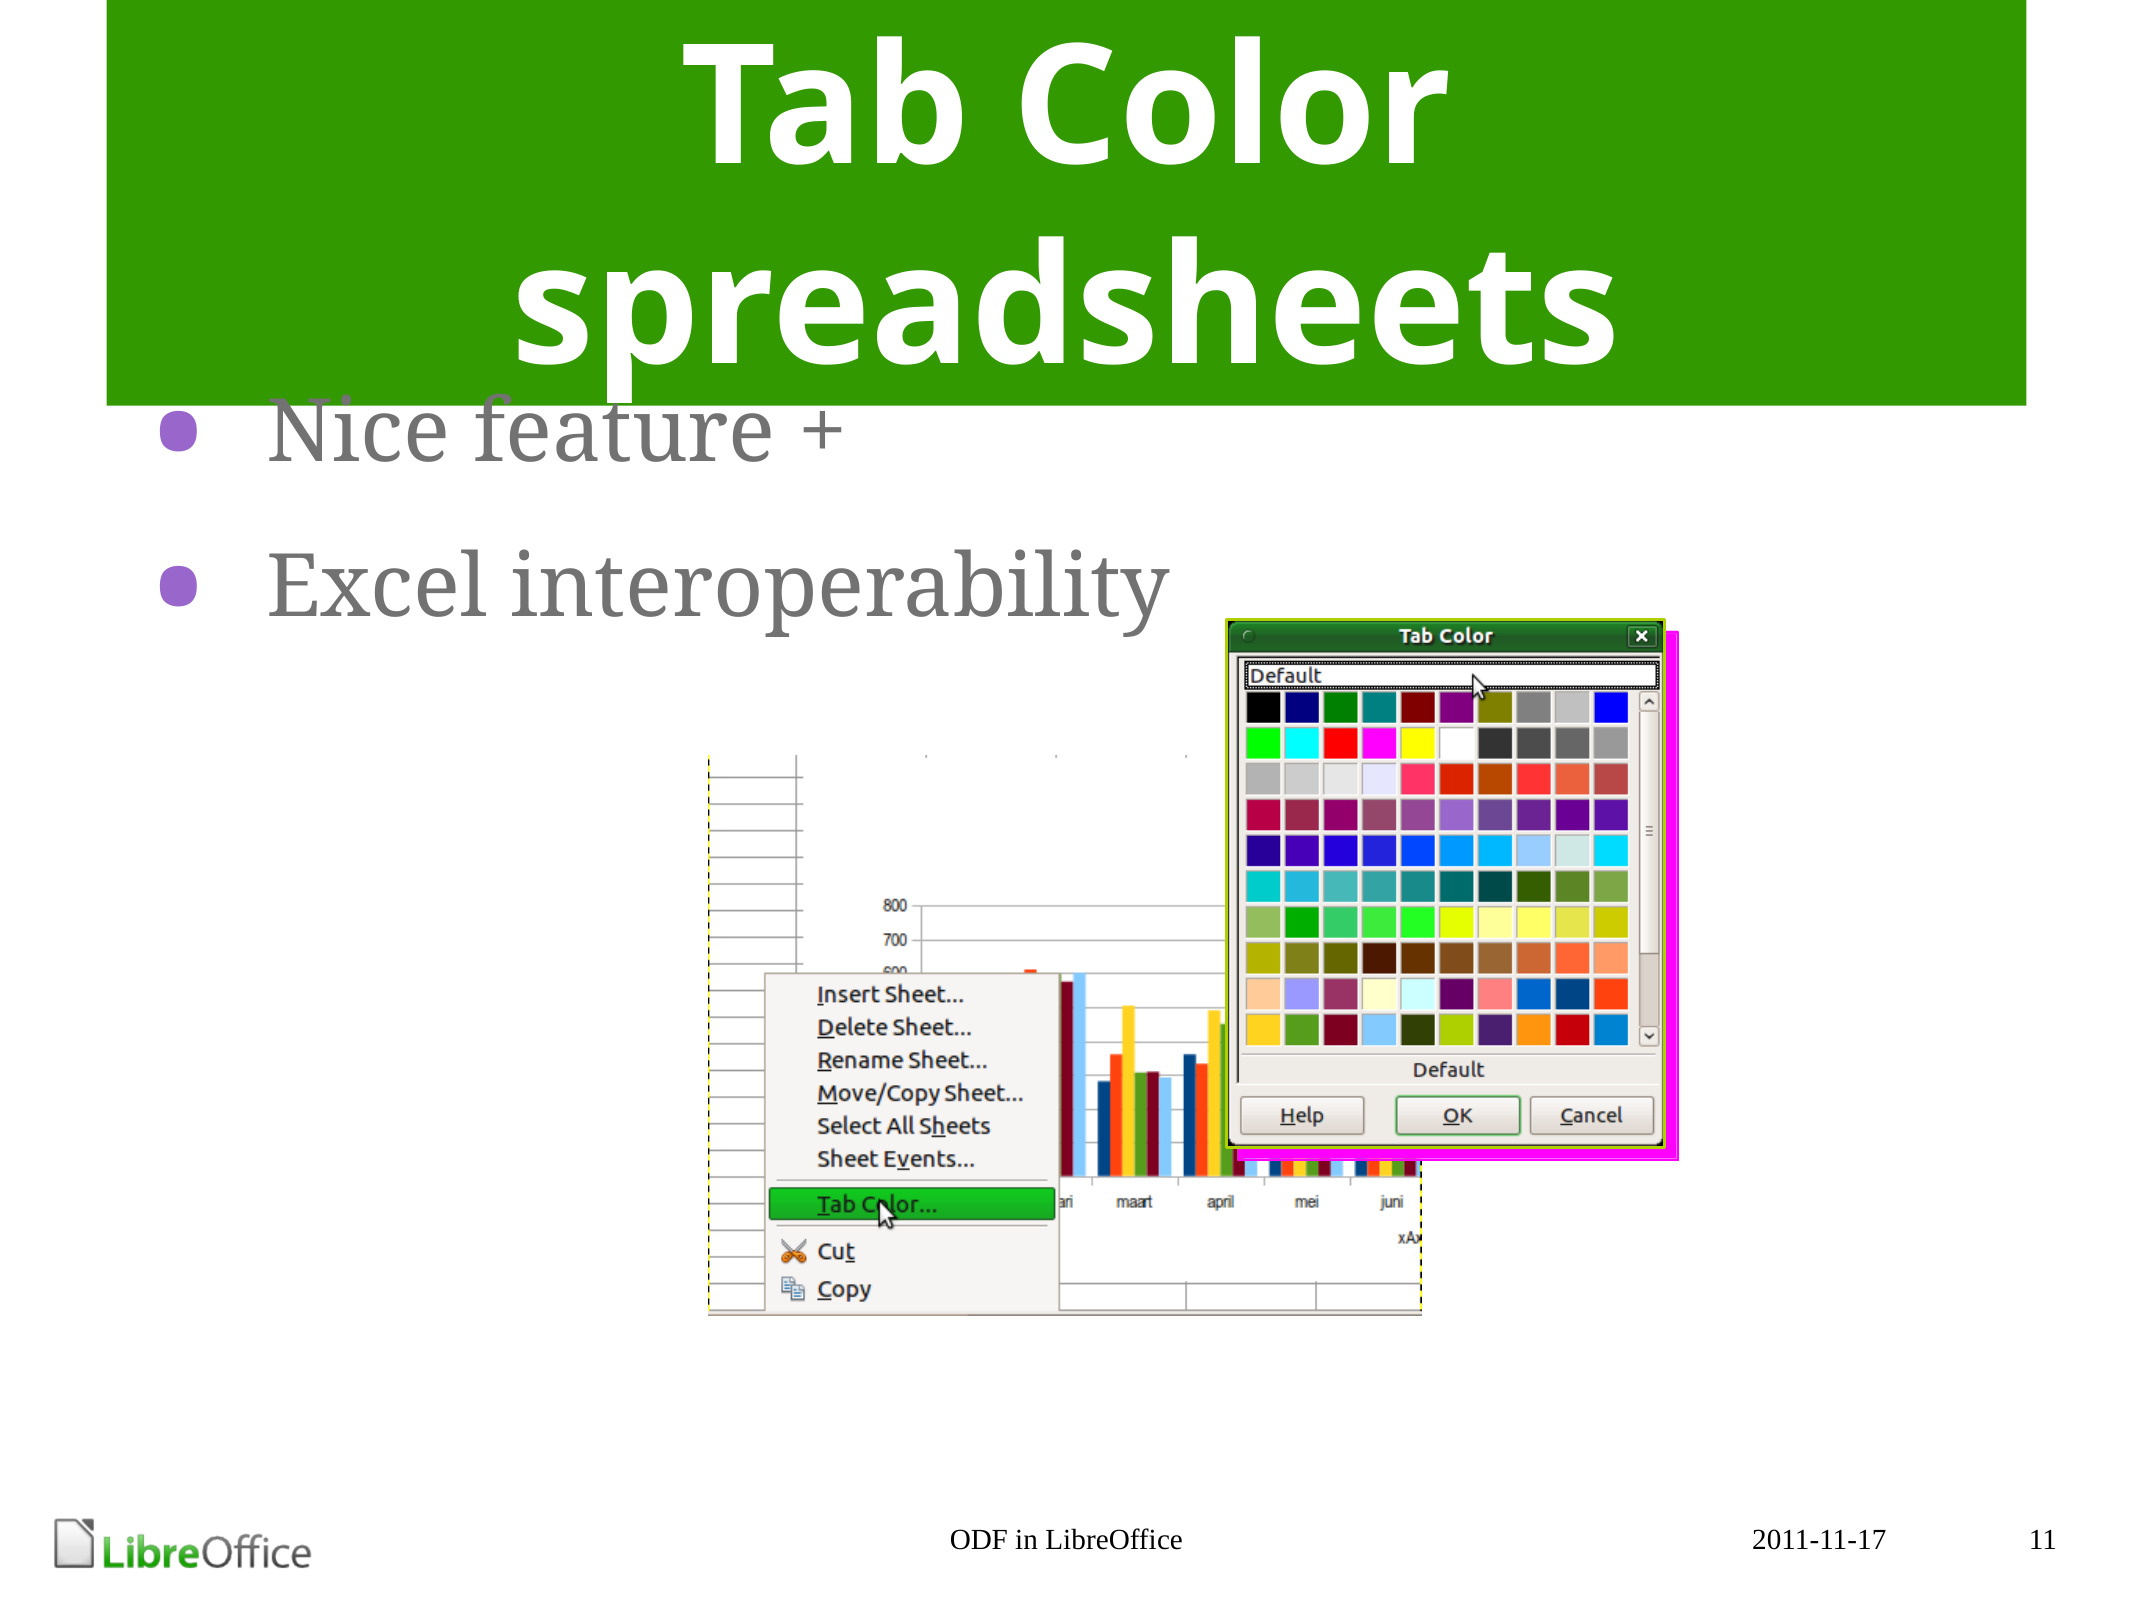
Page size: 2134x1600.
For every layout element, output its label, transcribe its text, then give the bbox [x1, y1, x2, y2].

picture [708, 755, 1422, 1316]
picture [35, 1499, 331, 1588]
list Nice feature + Excel interoperability [106, 374, 2027, 1303]
title Tab Color spreadsheets [106, 63, 2027, 331]
picture [1228, 621, 1664, 1146]
